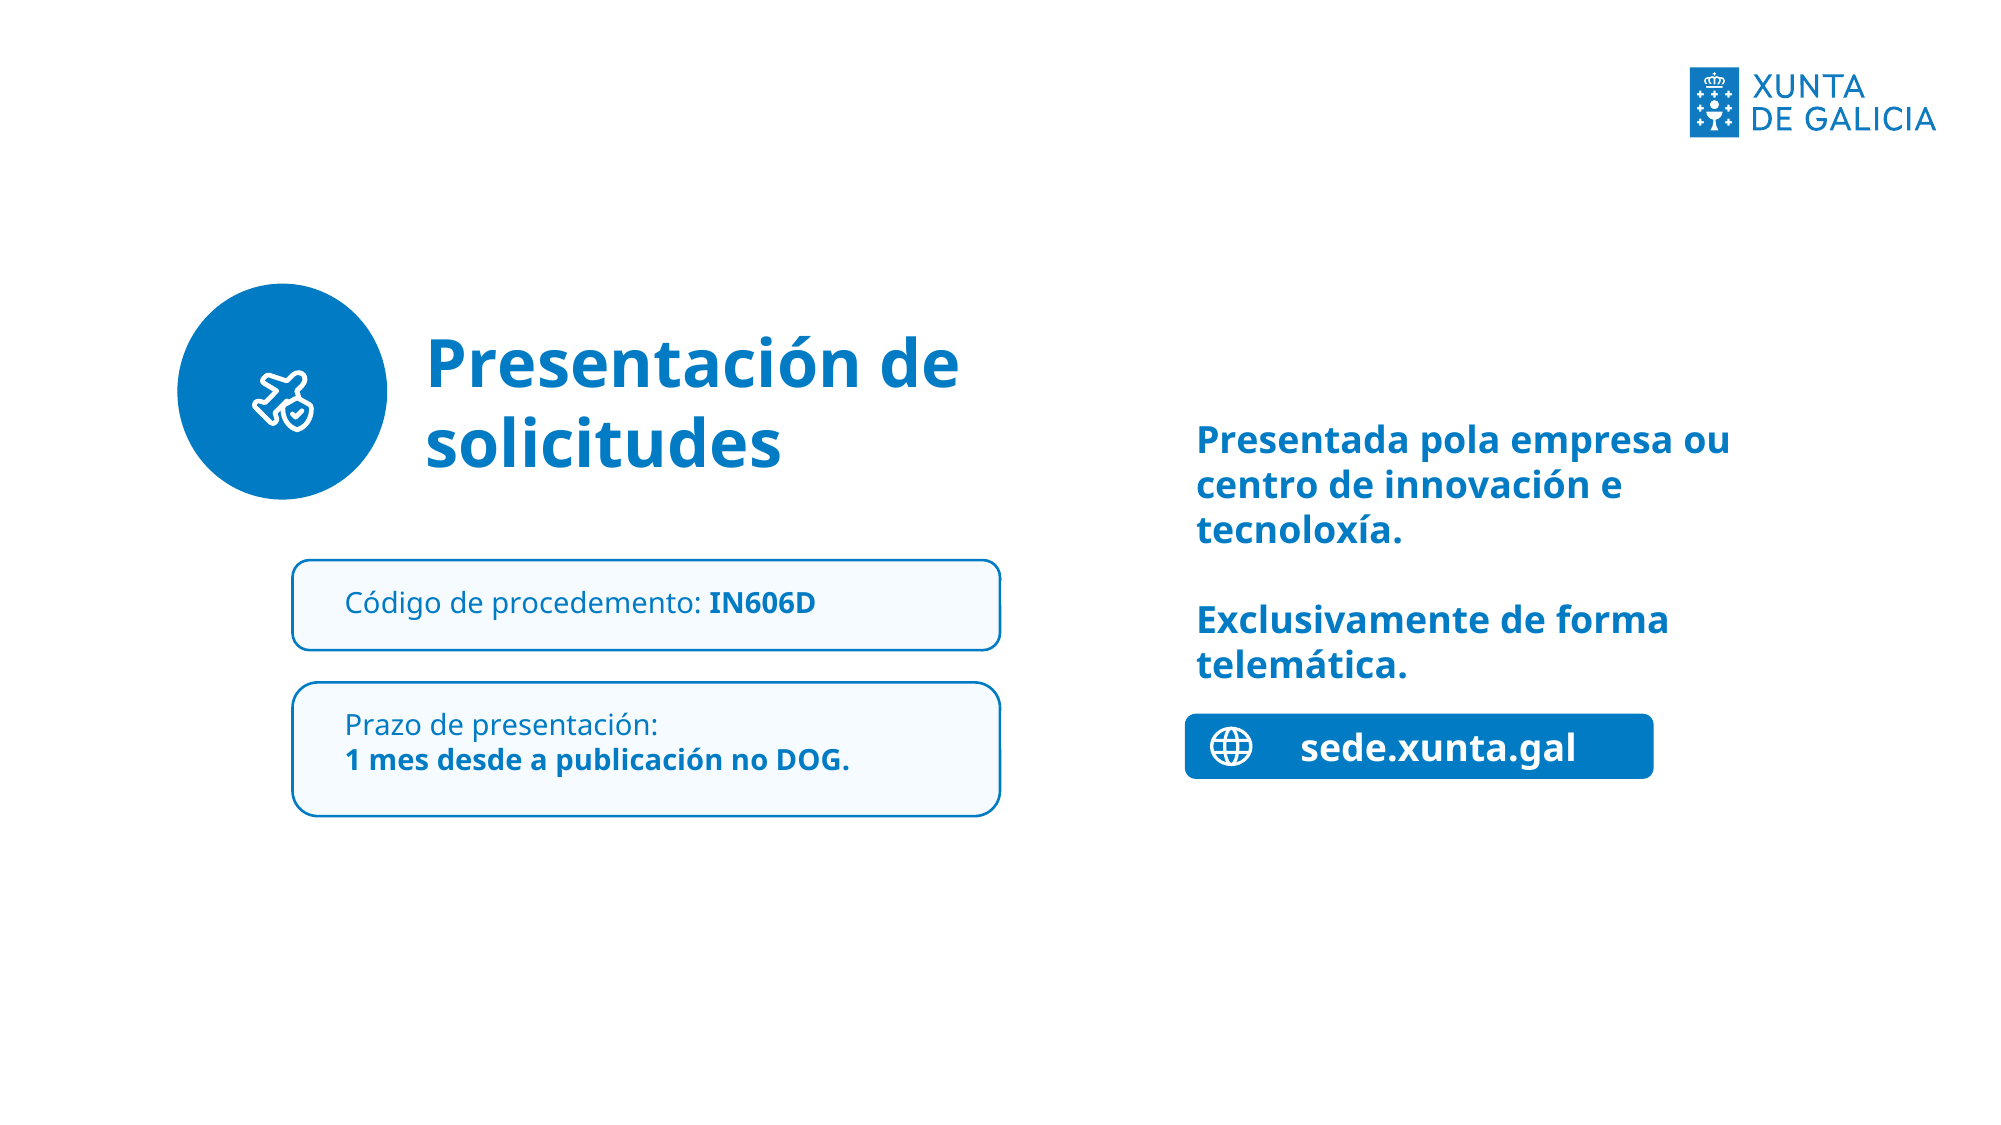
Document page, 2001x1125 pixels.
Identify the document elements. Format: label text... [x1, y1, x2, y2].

text_box Prazo de presentación: 1 mes desde a publicación no DOG. [330, 699, 1037, 784]
text_box Código de procedemento: IN606D [330, 577, 833, 627]
text_box Presentada pola empresa ou centro de innovación e tecnoloxía. Exclusivamente de forma telemática. [1181, 408, 1853, 739]
picture [243, 361, 323, 441]
text_box sede.xunta.gal [1184, 713, 1654, 779]
picture [1204, 721, 1259, 772]
text_box [292, 560, 1000, 651]
text_box [292, 682, 1000, 817]
text_box [177, 283, 388, 500]
text_box Presentación de solicitudes [410, 312, 1129, 490]
